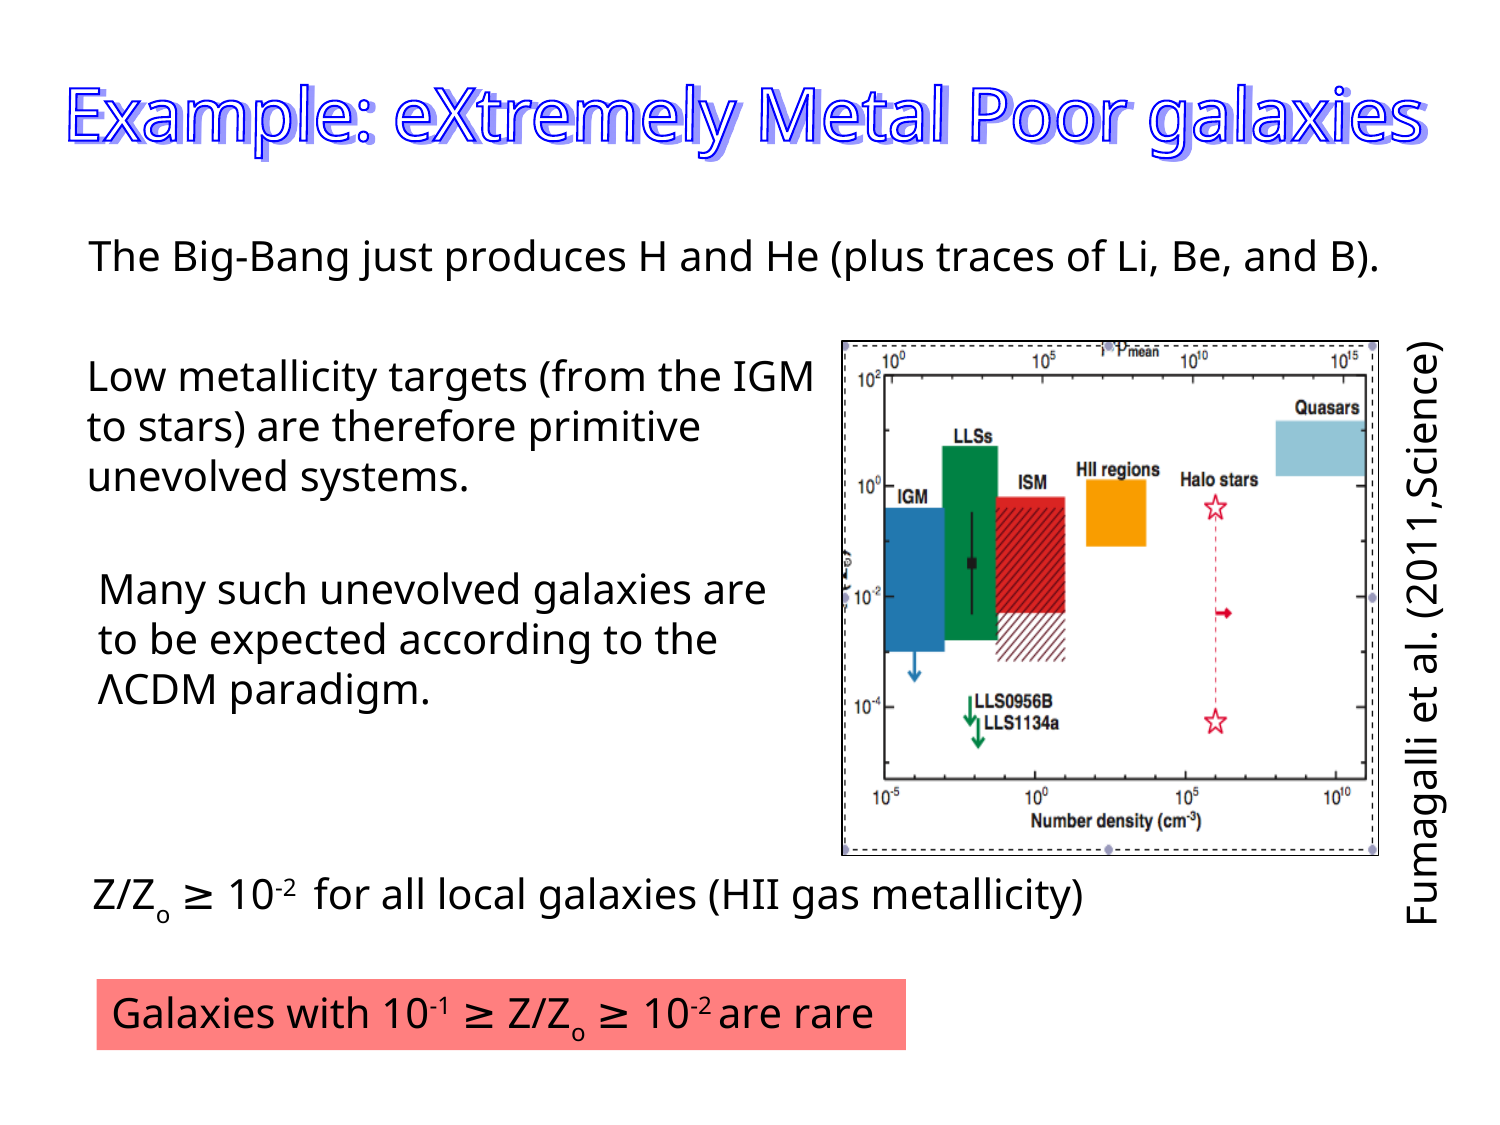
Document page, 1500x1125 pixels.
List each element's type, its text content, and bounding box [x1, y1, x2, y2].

text_box Example: eXtremely Metal Poor galaxies [1291, 101, 1328, 141]
text_box Example: eXtremely Metal Poor galaxies [507, 100, 532, 141]
text_box Example: eXtremely Metal Poor galaxies [643, 100, 677, 142]
text_box Example: eXtremely Metal Poor galaxies [534, 100, 568, 142]
text_box Galaxies with 10-1 ≥ Z/Zο ≥ 10-2 are rare [96, 979, 906, 1051]
text_box Example: eXtremely Metal Poor galaxies [862, 92, 886, 142]
text_box Example: eXtremely Metal Poor galaxies [1194, 100, 1226, 142]
text_box Example: eXtremely Metal Poor galaxies [1253, 100, 1286, 142]
text_box Example: eXtremely Metal Poor galaxies [824, 100, 858, 142]
text_box Example: eXtremely Metal Poor galaxies [972, 88, 1007, 141]
text_box Example: eXtremely Metal Poor galaxies [1057, 100, 1094, 142]
text_box Many such unevolved galaxies are to be expected according to the ΛCDM paradigm. [83, 555, 800, 751]
text_box Example: eXtremely Metal Poor galaxies [698, 101, 737, 159]
text_box Example: eXtremely Metal Poor galaxies [1103, 100, 1127, 141]
text_box Example: eXtremely Metal Poor galaxies [477, 92, 501, 142]
text_box Example: eXtremely Metal Poor galaxies [433, 88, 476, 141]
text_box Example: eXtremely Metal Poor galaxies [1013, 100, 1050, 142]
text_box Example: eXtremely Metal Poor galaxies [103, 101, 140, 141]
text_box The Big-Bang just produces H and He (plus traces of Li, Be, and B). [73, 222, 1445, 360]
text_box Example: eXtremely Metal Poor galaxies [69, 88, 100, 141]
text_box Example: eXtremely Metal Poor galaxies [317, 100, 351, 142]
text_box Example: eXtremely Metal Poor galaxies [1352, 100, 1386, 142]
text_box Example: eXtremely Metal Poor galaxies [396, 100, 430, 142]
text_box Low metallicity targets (from the IGM to stars) are therefore primitive unevolved systems. [71, 342, 863, 598]
text_box Example: eXtremely Metal Poor galaxies [1150, 100, 1186, 159]
text_box Example: eXtremely Metal Poor galaxies [577, 100, 634, 141]
text_box Example: eXtremely Metal Poor galaxies [761, 88, 814, 141]
text_box Example: eXtremely Metal Poor galaxies [1392, 100, 1421, 142]
text_box Example: eXtremely Metal Poor galaxies [144, 100, 177, 142]
text_box Example: eXtremely Metal Poor galaxies [187, 100, 245, 141]
text_box Fumagalli et al. (2011,Science) [1387, 266, 1481, 942]
picture [842, 341, 1378, 855]
text_box Example: eXtremely Metal Poor galaxies [890, 100, 923, 142]
text_box Z/Zο ≥ 10-2 for all local galaxies (HII gas metallicity) [77, 860, 1394, 936]
text_box Example: eXtremely Metal Poor galaxies [255, 100, 291, 159]
